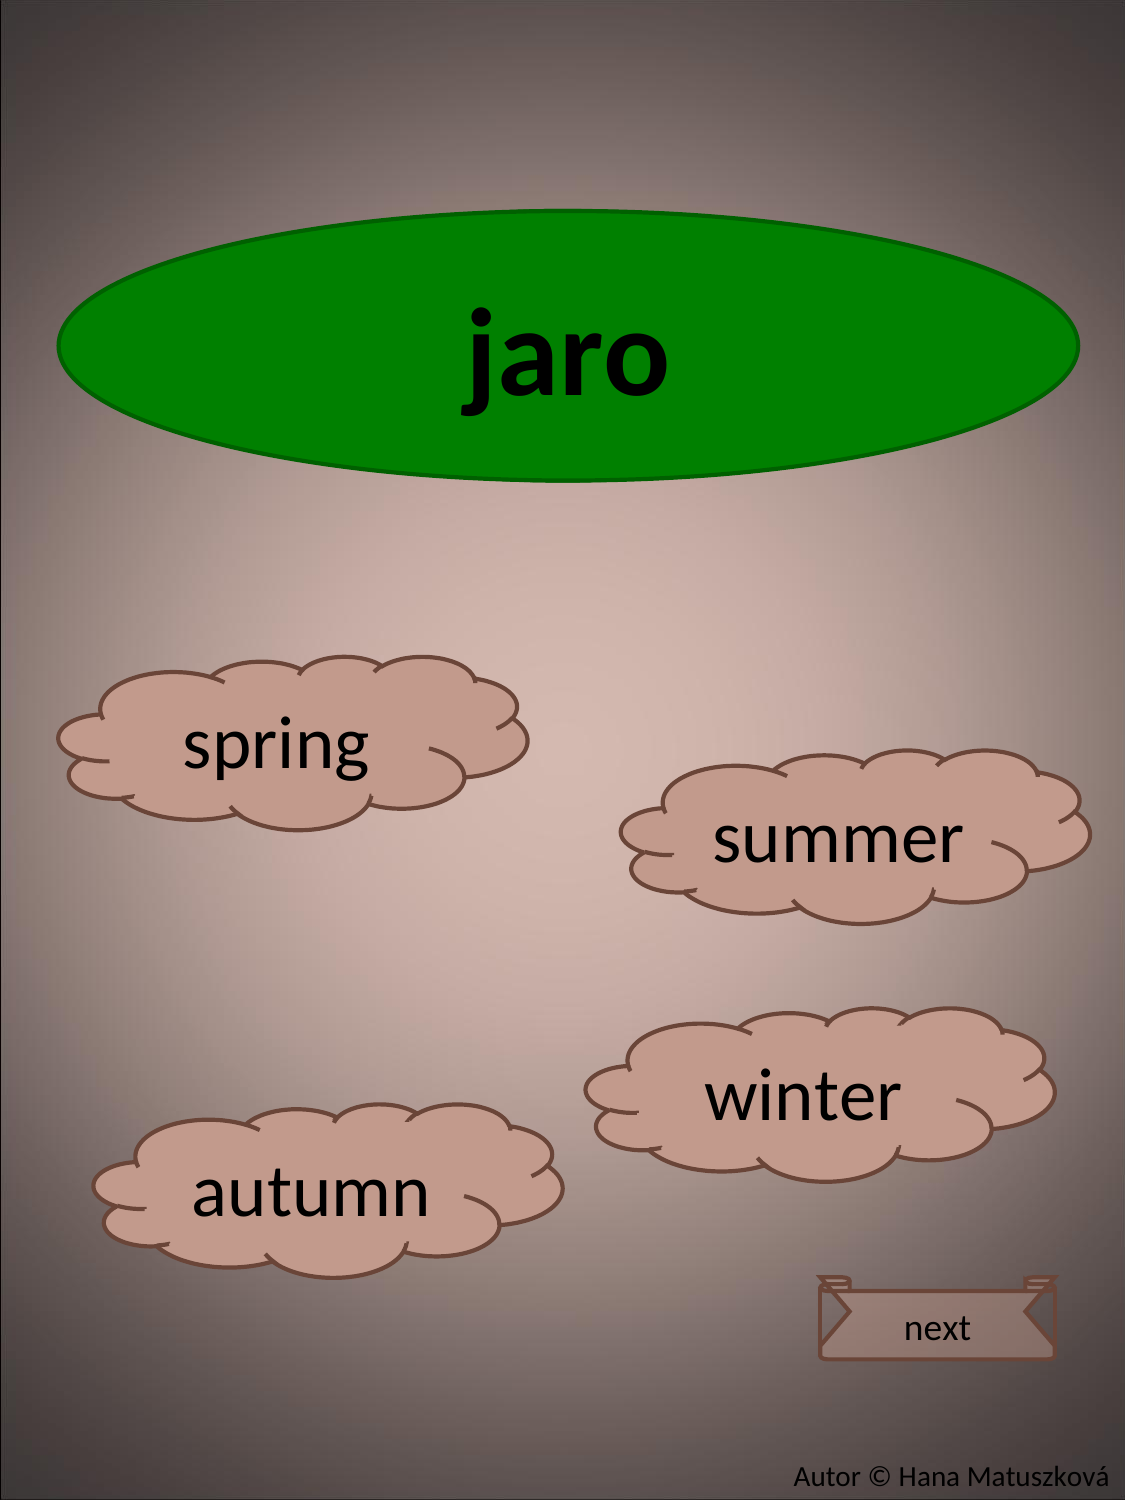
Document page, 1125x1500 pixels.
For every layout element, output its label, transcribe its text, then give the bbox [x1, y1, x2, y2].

text_box Autor © Hana Matuszková [778, 1449, 1125, 1500]
text_box spring [58, 656, 528, 831]
picture [0, 0, 1125, 1500]
text_box winter [585, 1008, 1055, 1182]
text_box next [820, 1277, 1055, 1360]
text_box autumn [93, 1104, 563, 1278]
text_box jaro [58, 210, 1079, 481]
text_box summer [620, 750, 1091, 924]
